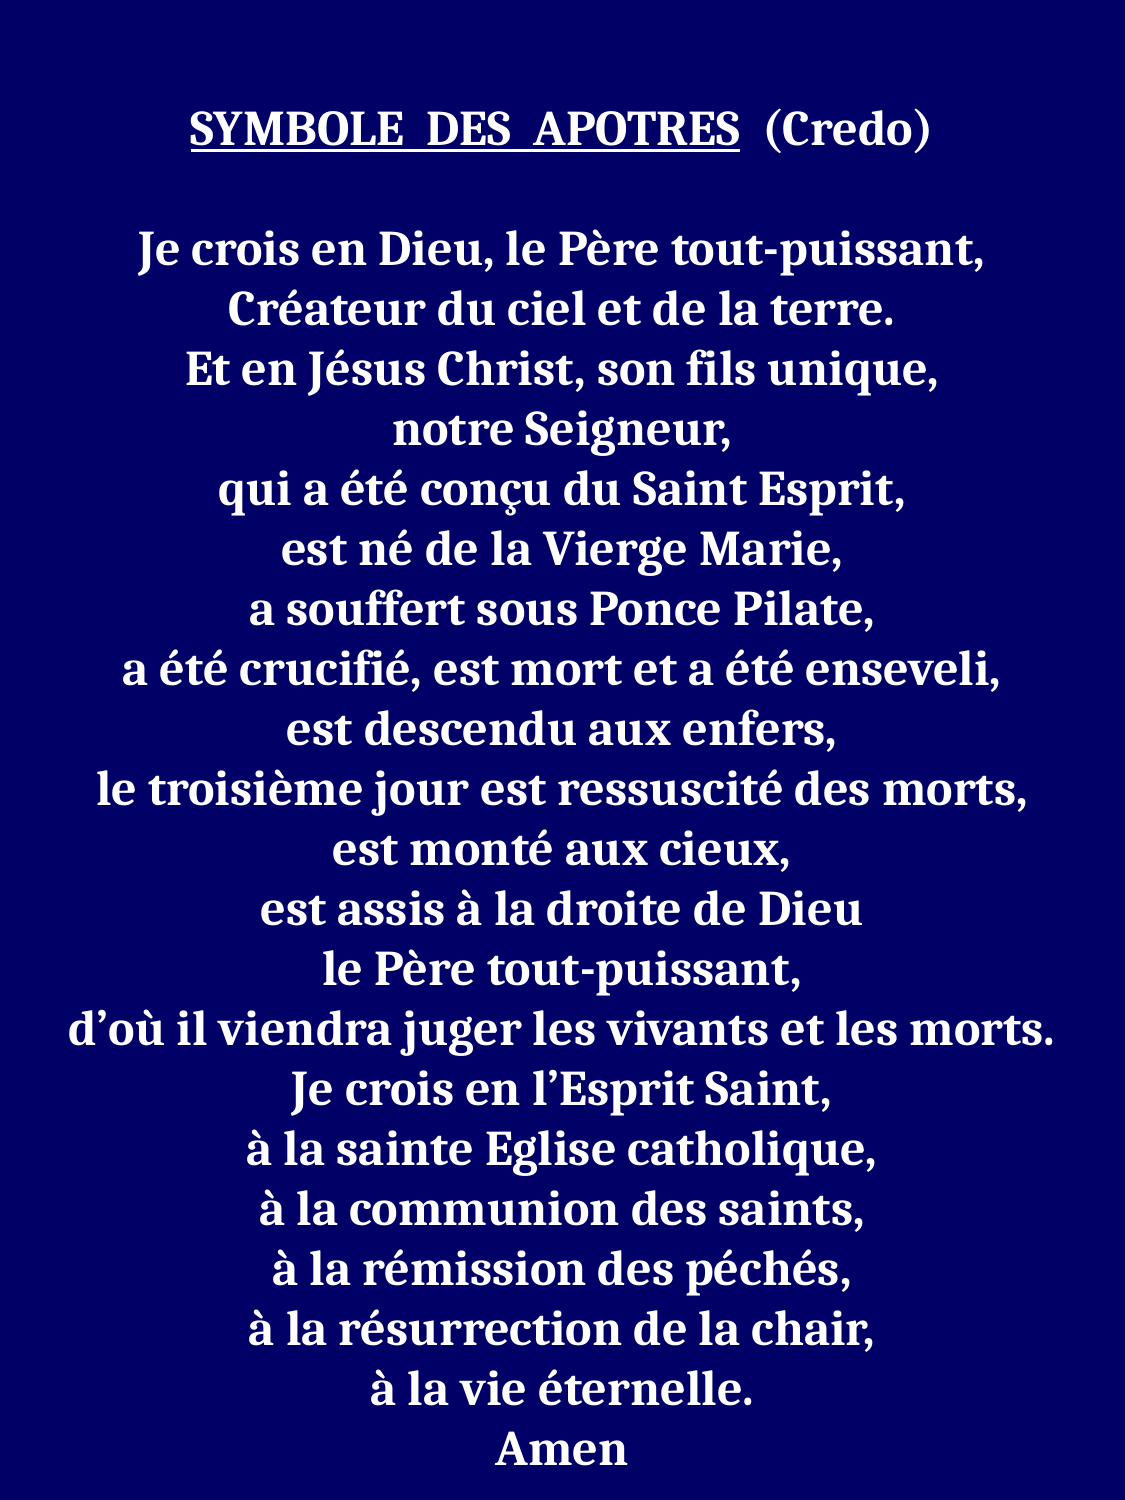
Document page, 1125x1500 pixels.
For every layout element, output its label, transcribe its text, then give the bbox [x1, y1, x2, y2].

text_box SYMBOLE DES APOTRES (Credo) Je crois en Dieu, le Père tout-puissant, Créateur du ciel et de la terre. Et en Jésus Christ, son fils unique, notre Seigneur, qui a été conçu du Saint Esprit, est né de la Vierge Marie, a souffert sous Ponce Pilate, a été crucifié, est mort et a été enseveli, est descendu aux enfers, le troisième jour est ressuscité des morts, est monté aux cieux, est assis à la droite de Dieu le Père tout-puissant, d’où il viendra juger les vivants et les morts. Je crois en l’Esprit Saint, à la sainte Eglise catholique, à la communion des saints, à la rémission des péchés, à la résurrection de la chair, à la vie éternelle. Amen [42, 88, 1082, 1484]
